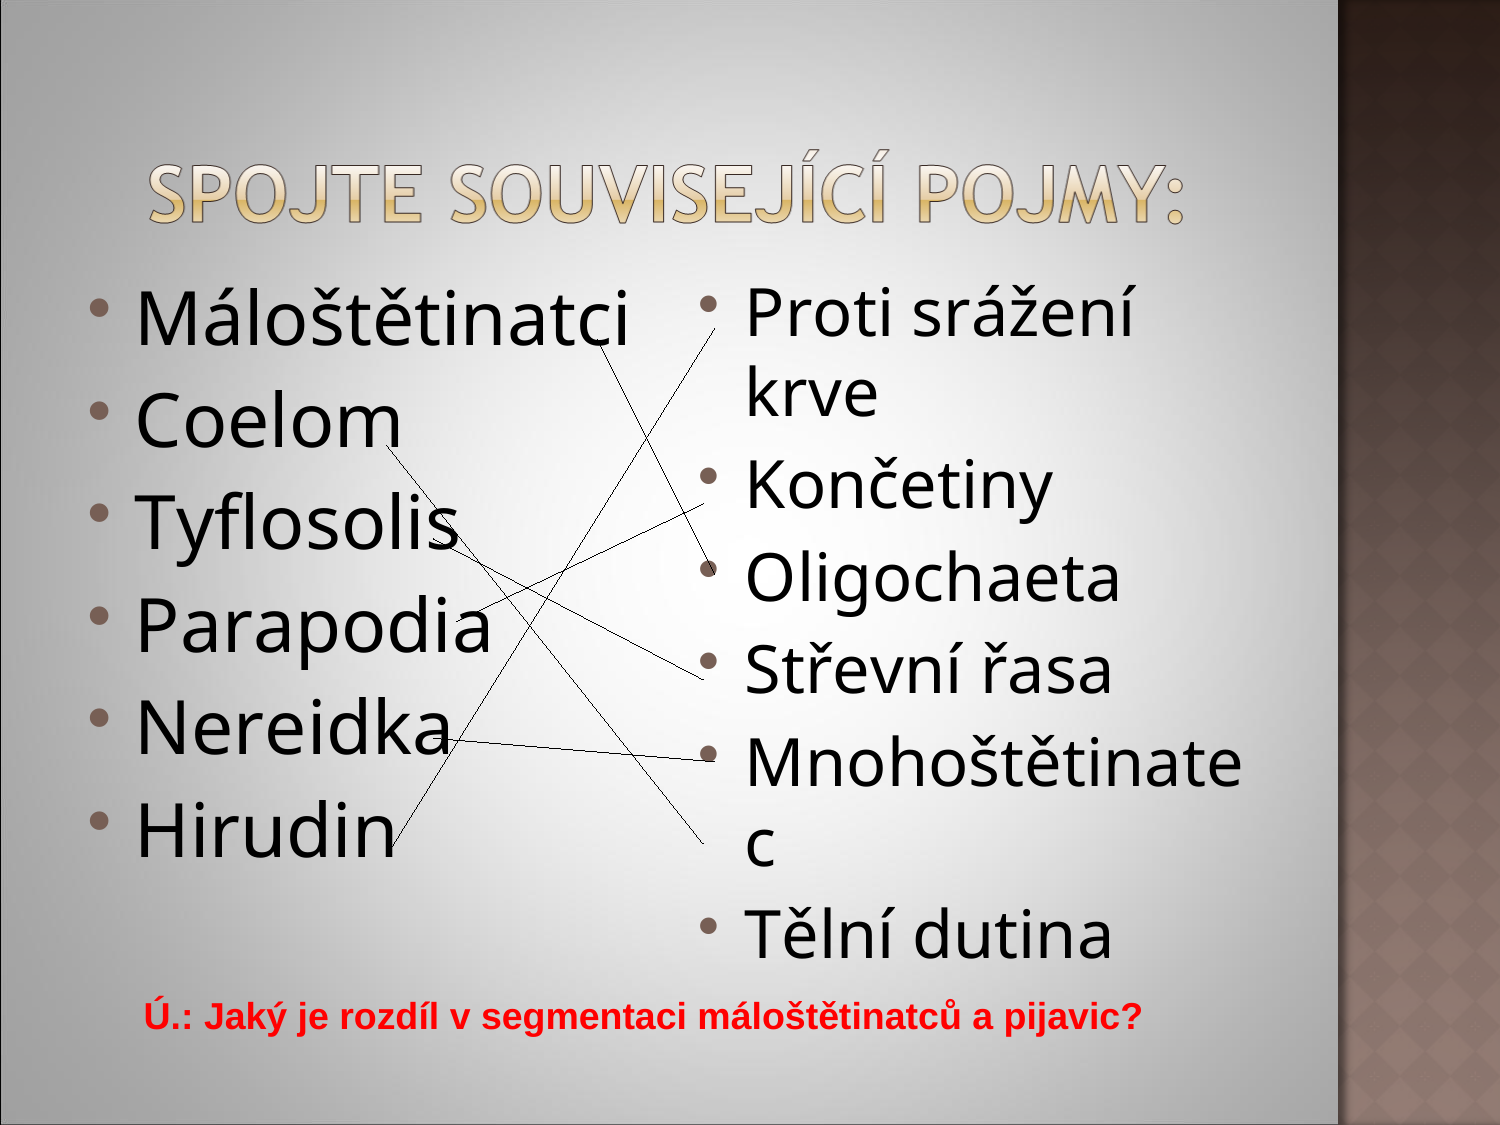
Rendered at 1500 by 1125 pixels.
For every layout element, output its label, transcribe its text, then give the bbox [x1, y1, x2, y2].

list Máloštětinatci Coelom Tyflosolis Parapodia Nereidka Hirudin [74, 262, 653, 903]
picture [0, 0, 1500, 1125]
text_box Ú.: Jaký je rozdíl v segmentaci máloštětinatců a pijavic? [128, 984, 1196, 1045]
text_box [73, 52, 1265, 241]
list Proti srážení krve Končetiny Oligochaeta Střevní řasa Mnohoštětinatec Tělní dutina [685, 262, 1263, 1006]
